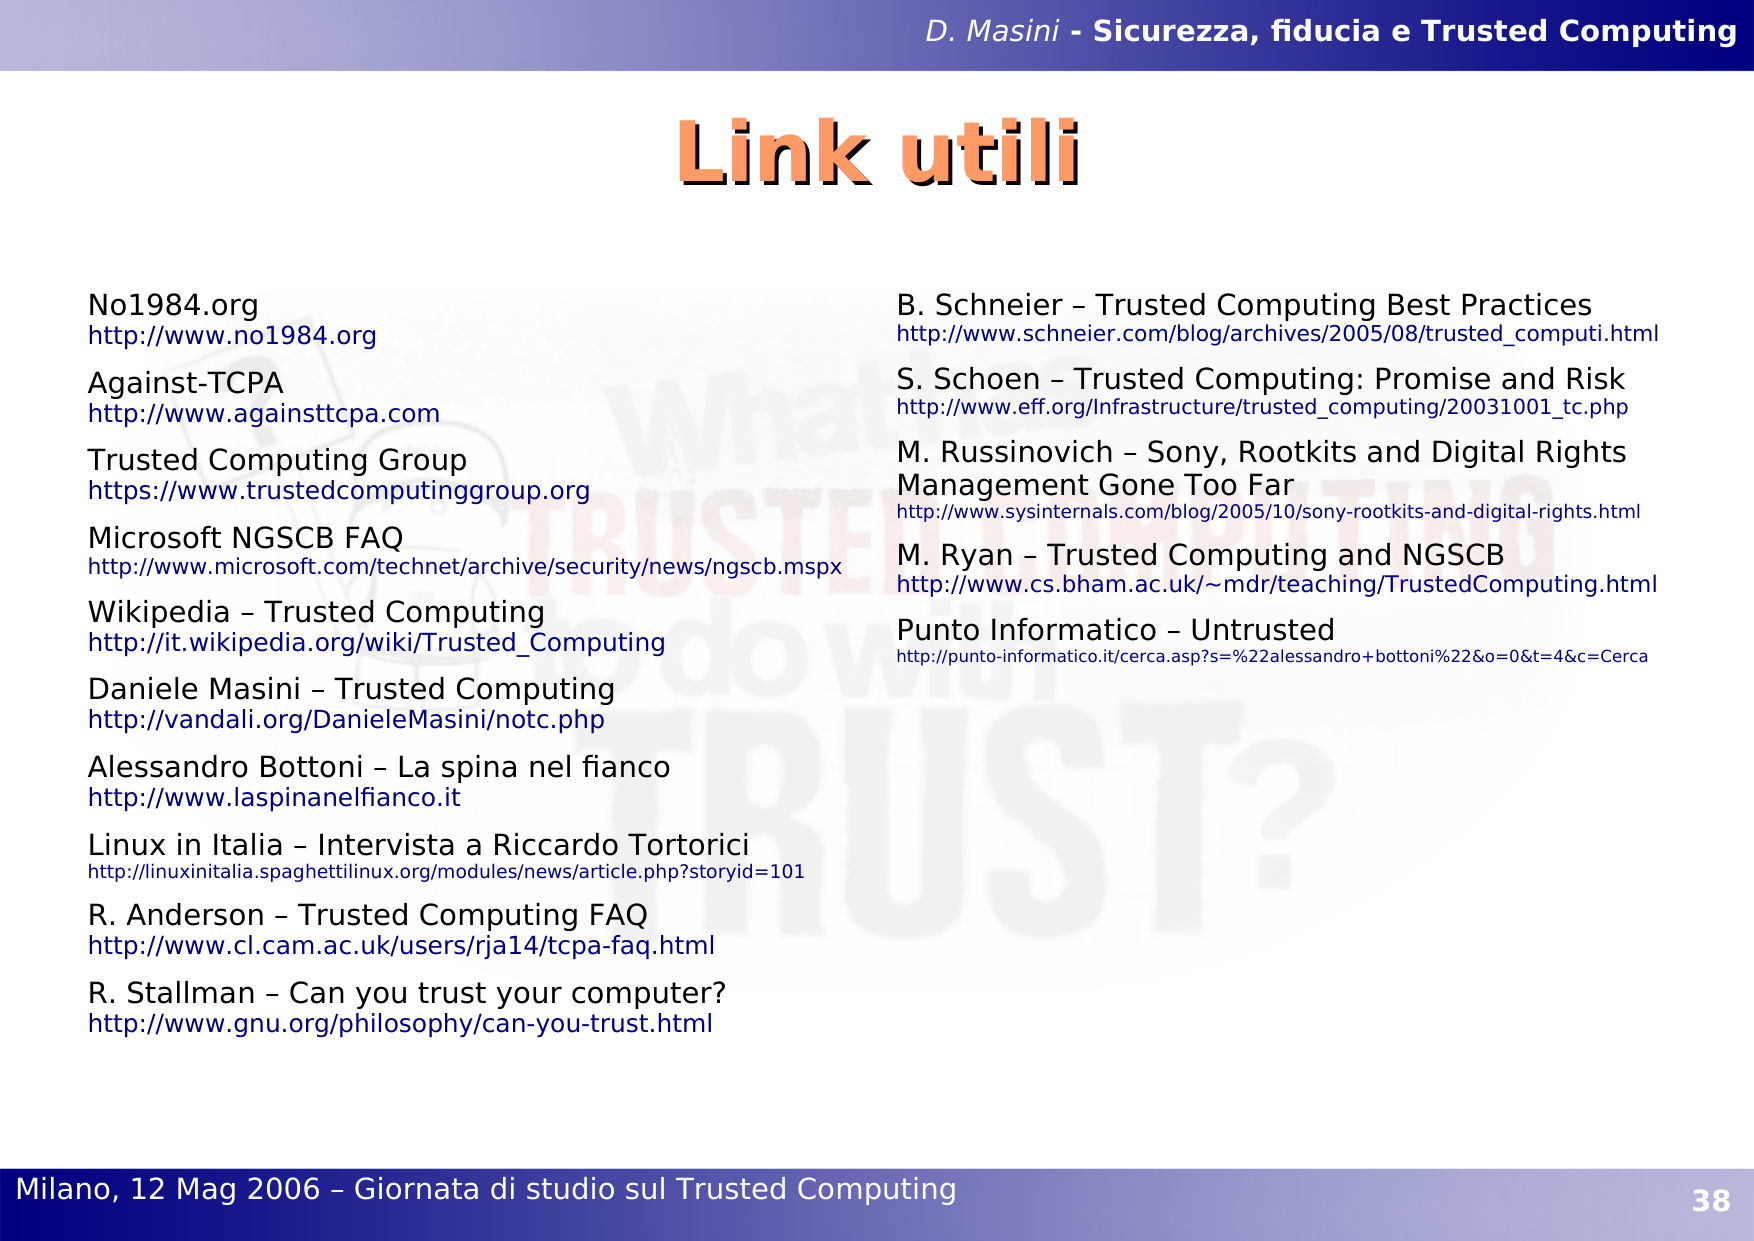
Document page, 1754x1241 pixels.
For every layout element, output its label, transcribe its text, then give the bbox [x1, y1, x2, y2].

text_box Milano, 12 Mag 2006 – Giornata di studio sul Trusted Computing [0, 1175, 1314, 1234]
list No1984.org http://www.no1984.org Against-TCPA http://www.againsttcpa.com Trusted Computing Group https://www.trustedcomputinggroup.org Microsoft NGSCB FAQ http://www.microsoft.com/technet/archive/security/news/ngscb.mspx Wikipedia – Trusted Computing http://it.wikipedia.org/wiki/Trusted_Computing Daniele Masini – Trusted Computing http://vandali.org/DanieleMasini/notc.php Alessandro Bottoni – La spina nel fianco http://www.laspinanelfianco.it Linux in Italia – Intervista a Riccardo Tortorici http://linuxinitalia.spaghettilinux.org/modules/news/article.php?storyid=101 R. Anderson – Trusted Computing FAQ http://www.cl.cam.ac.uk/users/rja14/tcpa-faq.html R. Stallman – Can you trust your computer? http://www.gnu.org/philosophy/can-you-trust.html [87, 289, 858, 1108]
title Link utili [87, 49, 1667, 257]
text_box D. Masini - Sicurezza, fiducia e Trusted Computing [602, 7, 1754, 63]
list B. Schneier – Trusted Computing Best Practices http://www.schneier.com/blog/archives/2005/08/trusted_computi.html S. Schoen – Trusted Computing: Promise and Risk http://www.eff.org/Infrastructure/trusted_computing/20031001_tc.php M. Russinovich – Sony, Rootkits and Digital Rights Management Gone Too Far http://www.sysinternals.com/blog/2005/10/sony-rootkits-and-digital-rights.html M. Ryan – Trusted Computing and NGSCB http://www.cs.bham.ac.uk/~mdr/teaching/TrustedComputing.html Punto Informatico – Untrusted http://punto-informatico.it/cerca.asp?s=%22alessandro+bottoni%22&o=0&t=4&c=Cerca [896, 289, 1667, 1108]
picture [0, 0, 1754, 1241]
text_box <numero> [1641, 1185, 1732, 1223]
